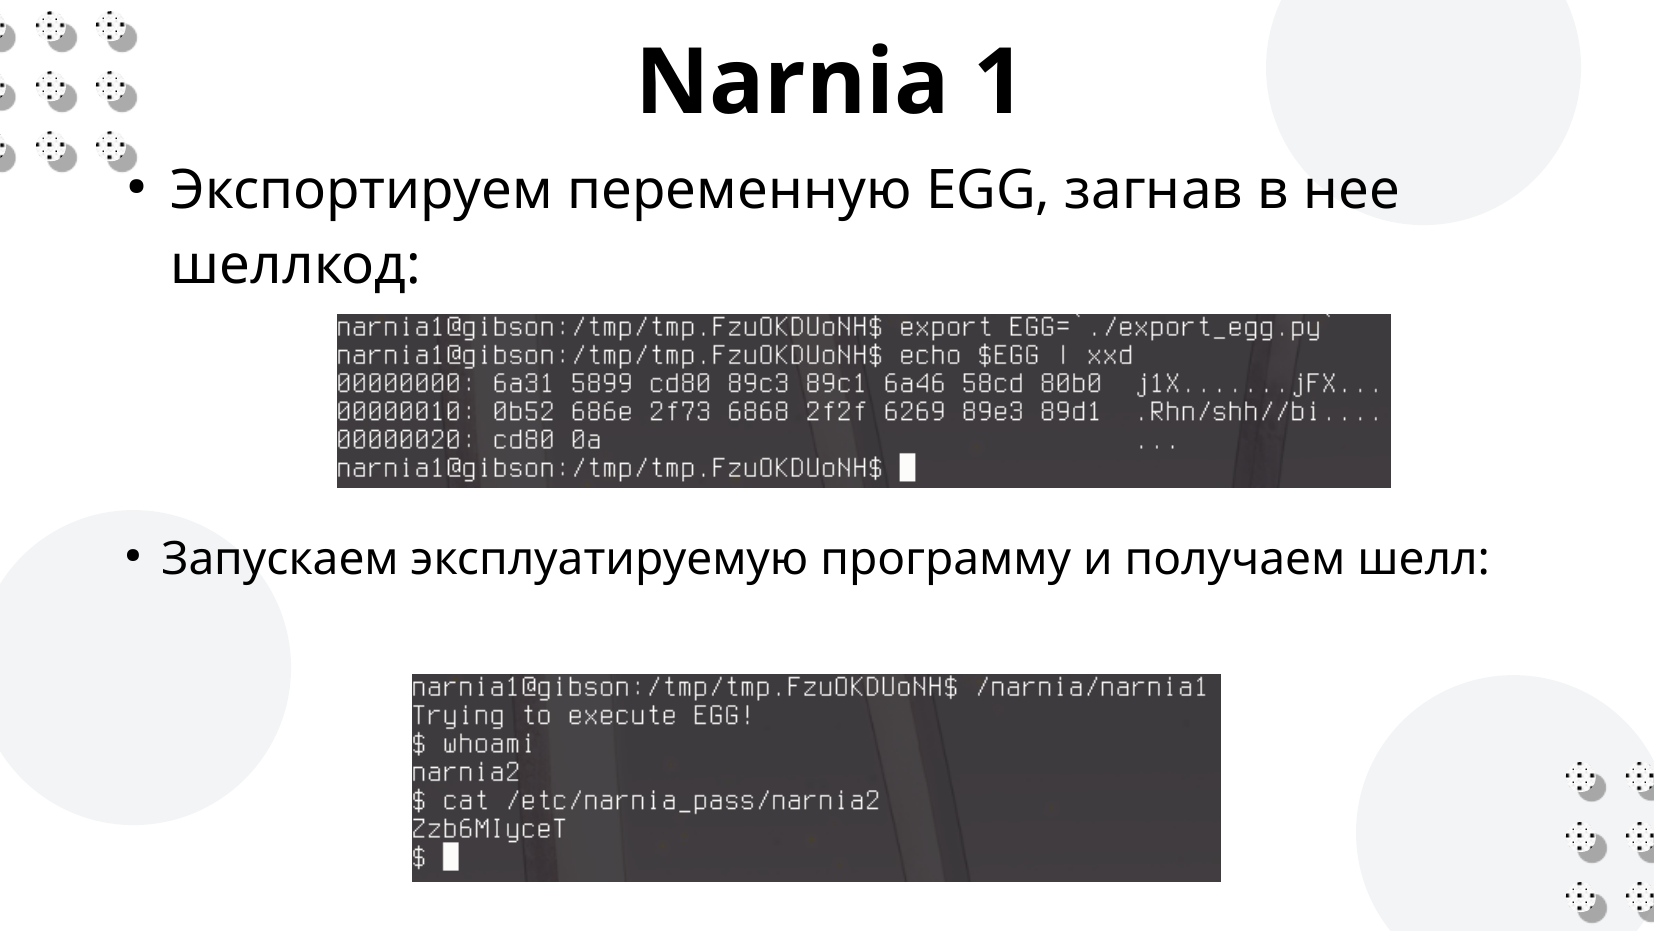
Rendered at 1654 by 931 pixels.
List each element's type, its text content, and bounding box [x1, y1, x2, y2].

picture [1565, 821, 1596, 853]
picture [412, 674, 1221, 882]
picture [35, 131, 67, 162]
title Narnia 1 [86, 0, 1576, 156]
picture [1625, 821, 1654, 853]
picture [0, 74, 6, 99]
picture [0, 134, 7, 159]
picture [1565, 882, 1596, 913]
list Экспортируем переменную EGG, загнав в нее шеллкод: [112, 150, 1538, 301]
picture [35, 11, 66, 42]
picture [0, 14, 6, 39]
picture [1625, 761, 1654, 792]
picture [35, 71, 66, 102]
list Запускаем эксплуатируемую программу и получаем шелл: [112, 525, 1538, 638]
picture [337, 314, 1391, 488]
picture [1565, 761, 1596, 793]
picture [1625, 881, 1654, 912]
picture [99, 156, 112, 162]
